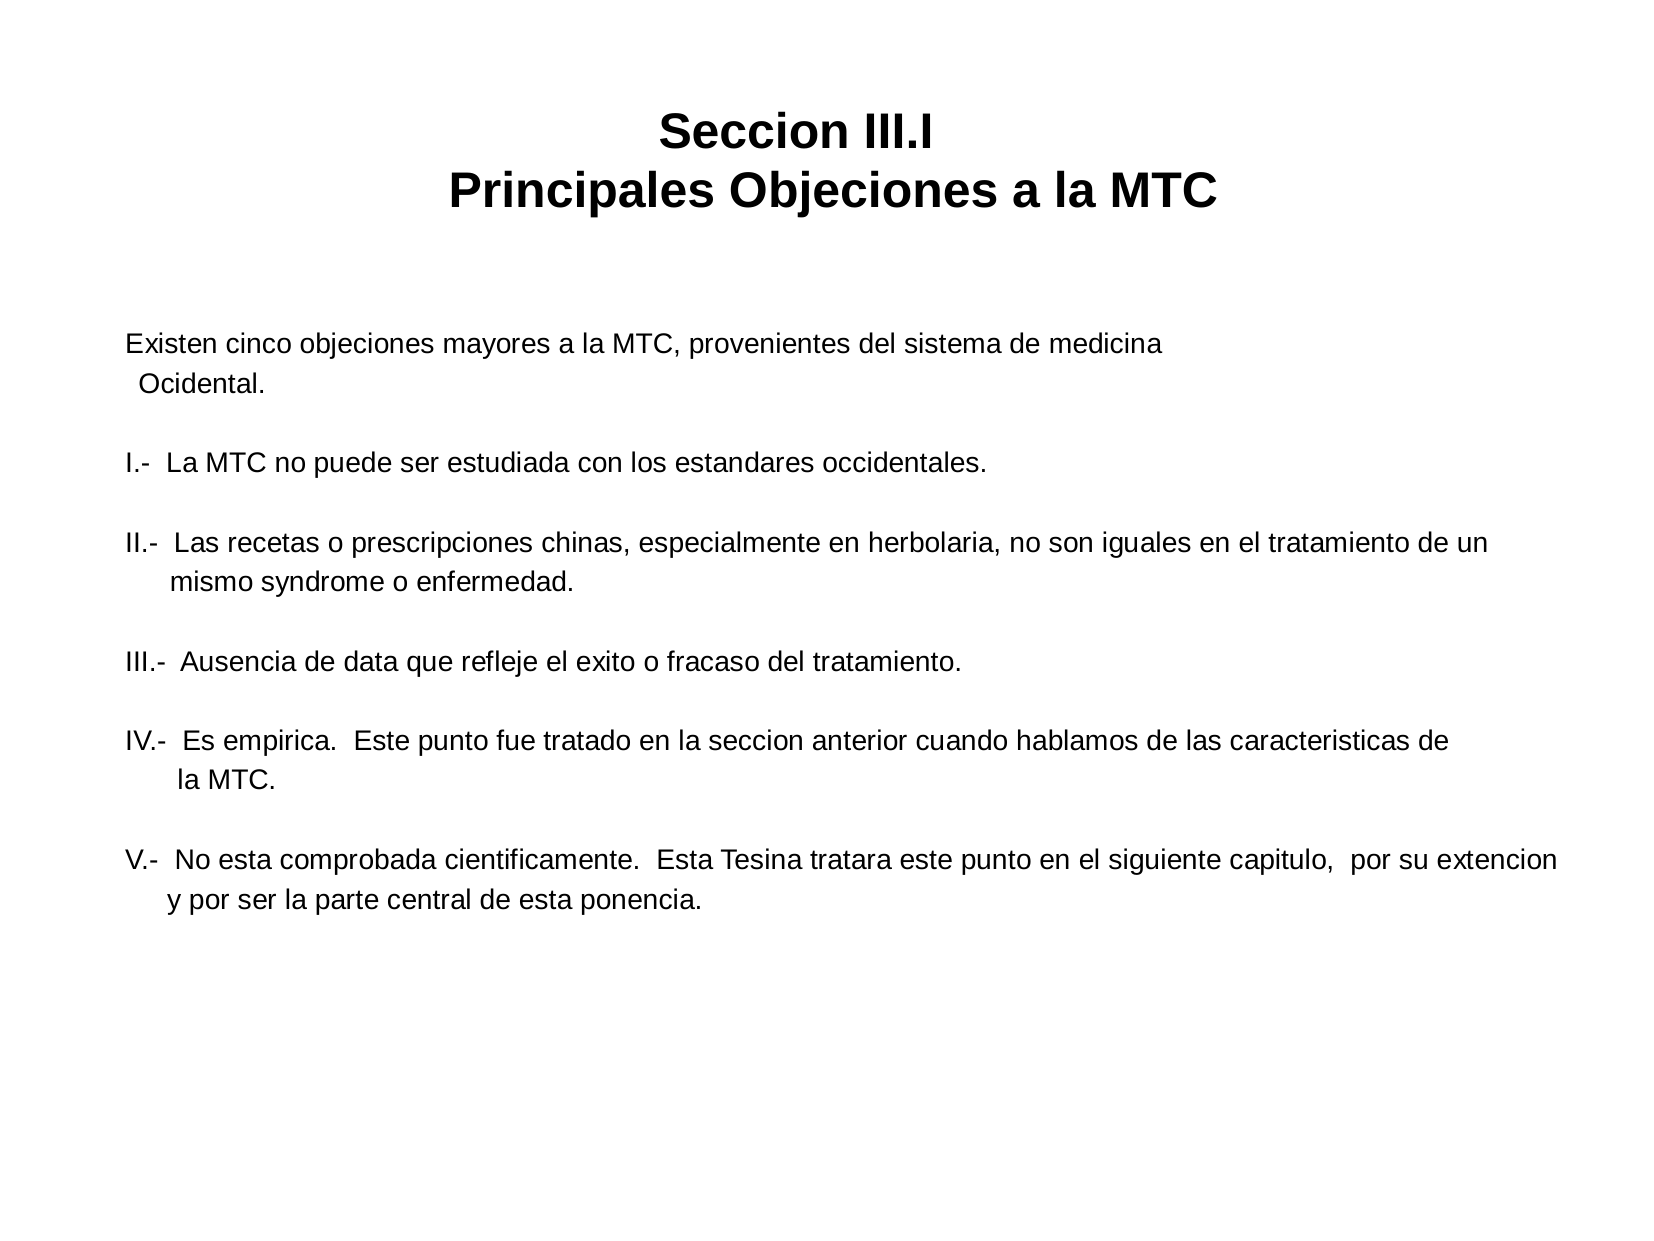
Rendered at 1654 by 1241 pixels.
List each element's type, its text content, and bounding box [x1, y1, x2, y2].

title Seccion III.I Principales Objeciones a la MTC [82, 49, 1571, 257]
chart [82, 290, 1565, 1106]
